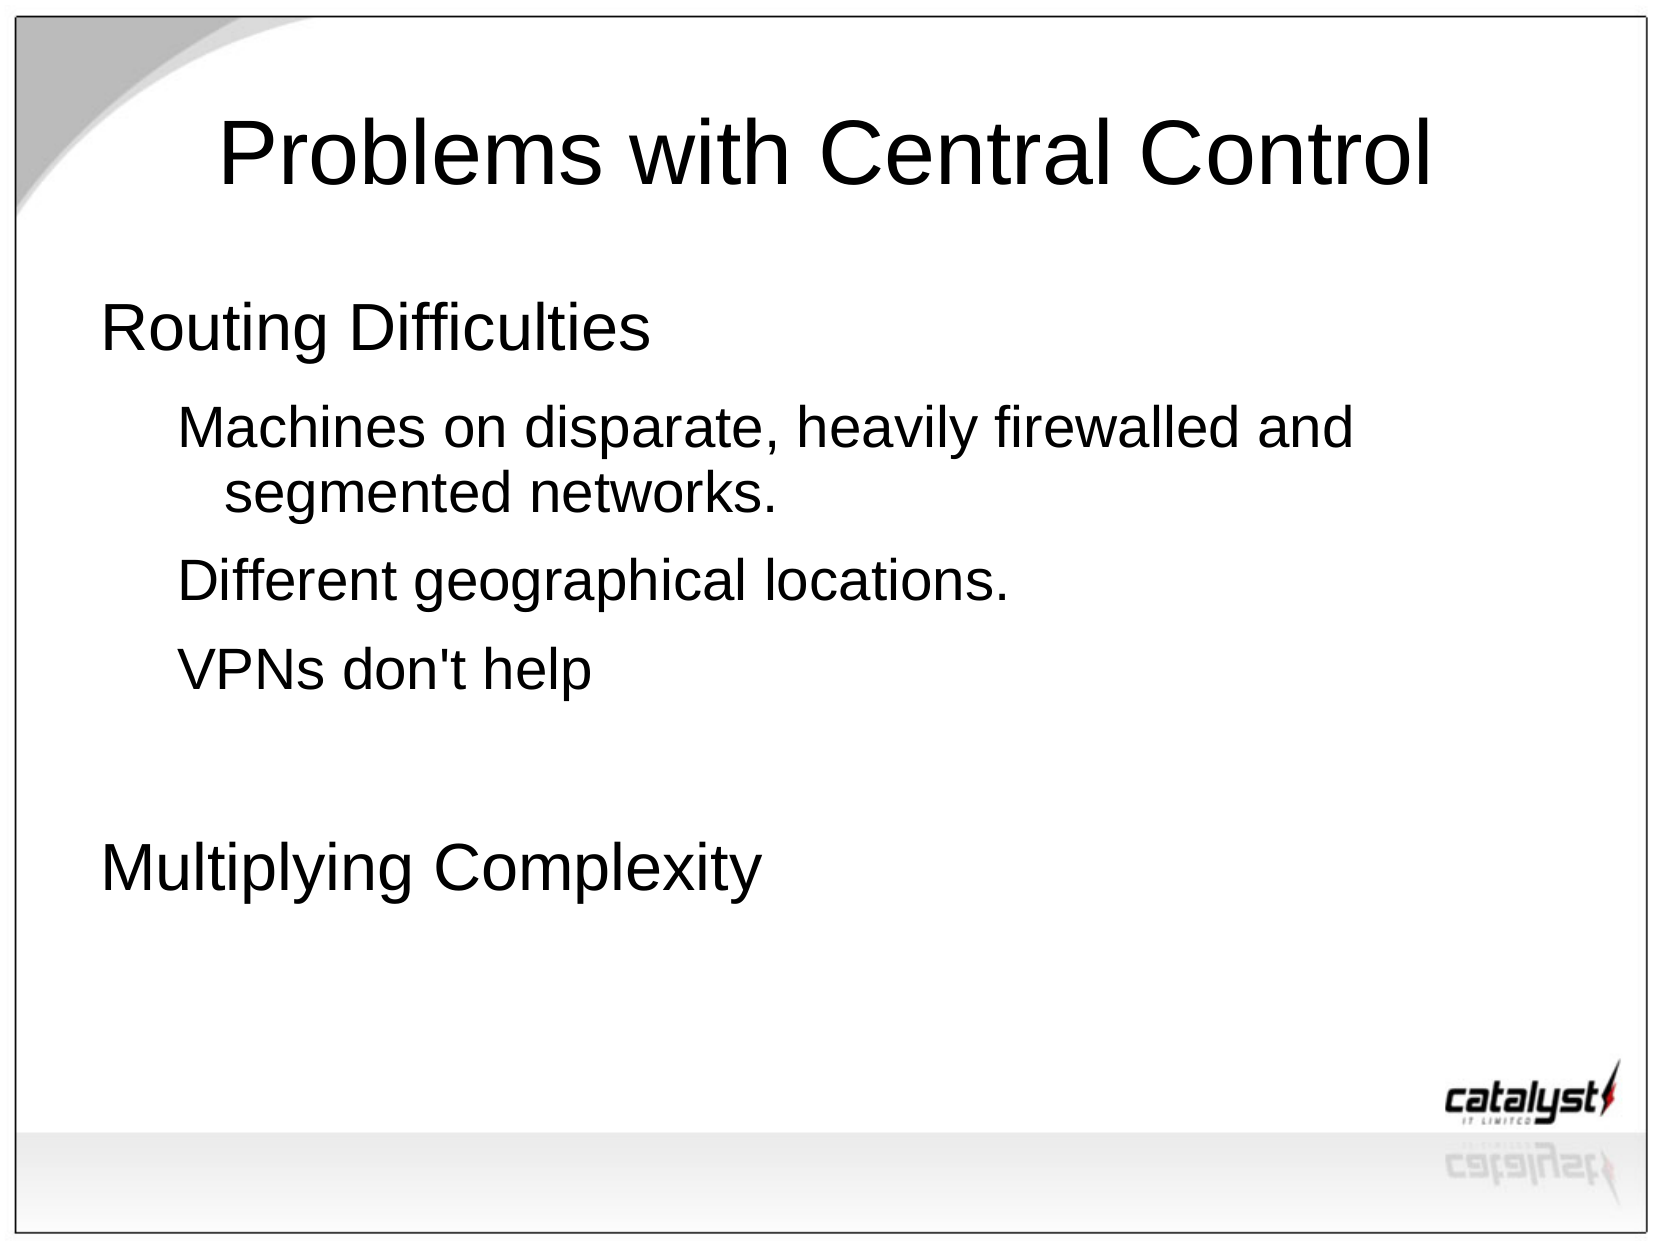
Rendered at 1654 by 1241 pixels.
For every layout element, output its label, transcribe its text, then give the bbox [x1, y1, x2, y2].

list Routing Difficulties Machines on disparate, heavily firewalled and segmented networks. Different geographical locations. VPNs don't help Multiplying Complexity [82, 290, 1571, 1094]
title Problems with Central Control [82, 56, 1571, 250]
picture [4, 5, 1654, 1241]
